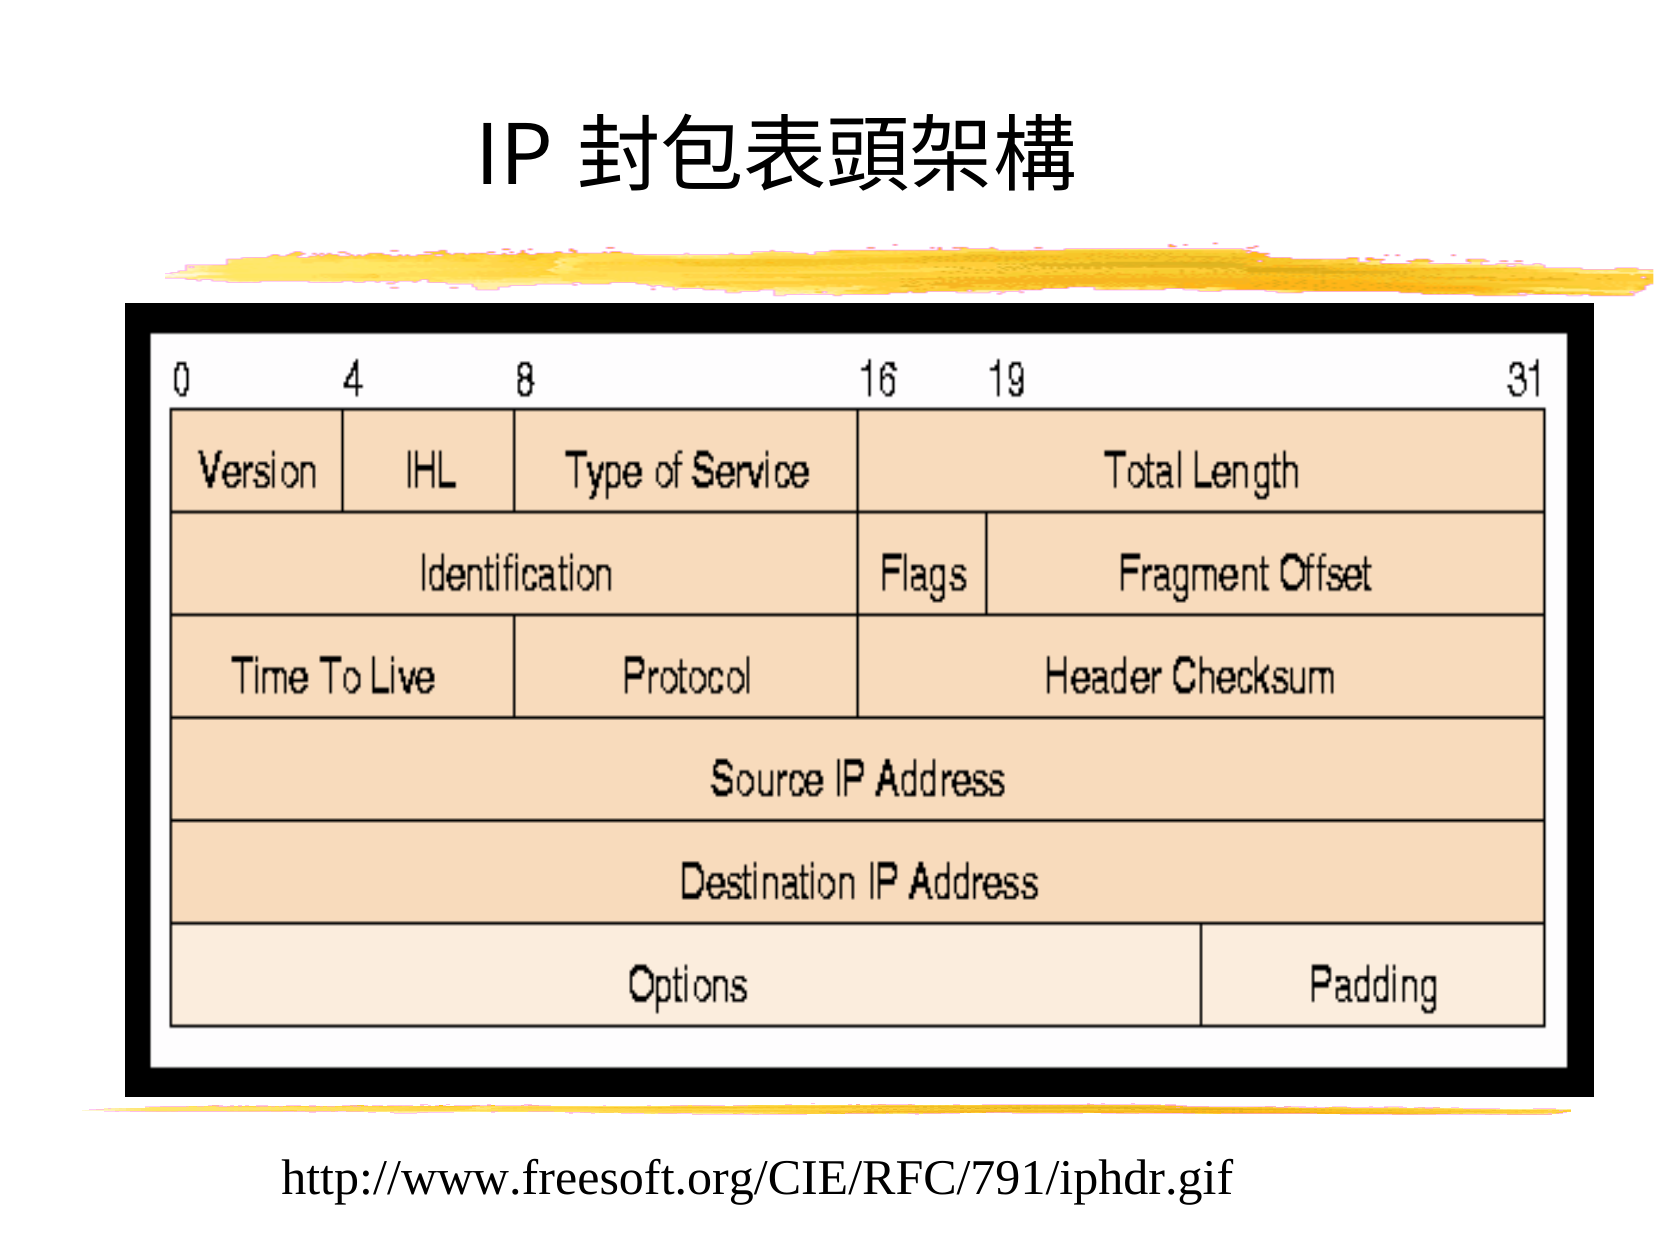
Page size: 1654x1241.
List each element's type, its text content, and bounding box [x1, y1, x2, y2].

text_box http://www.freesoft.org/CIE/RFC/791/iphdr.gif [281, 1146, 1234, 1204]
title IP封包表頭架構 [73, 41, 1479, 249]
picture [125, 237, 1654, 1097]
picture [82, 1102, 1571, 1117]
